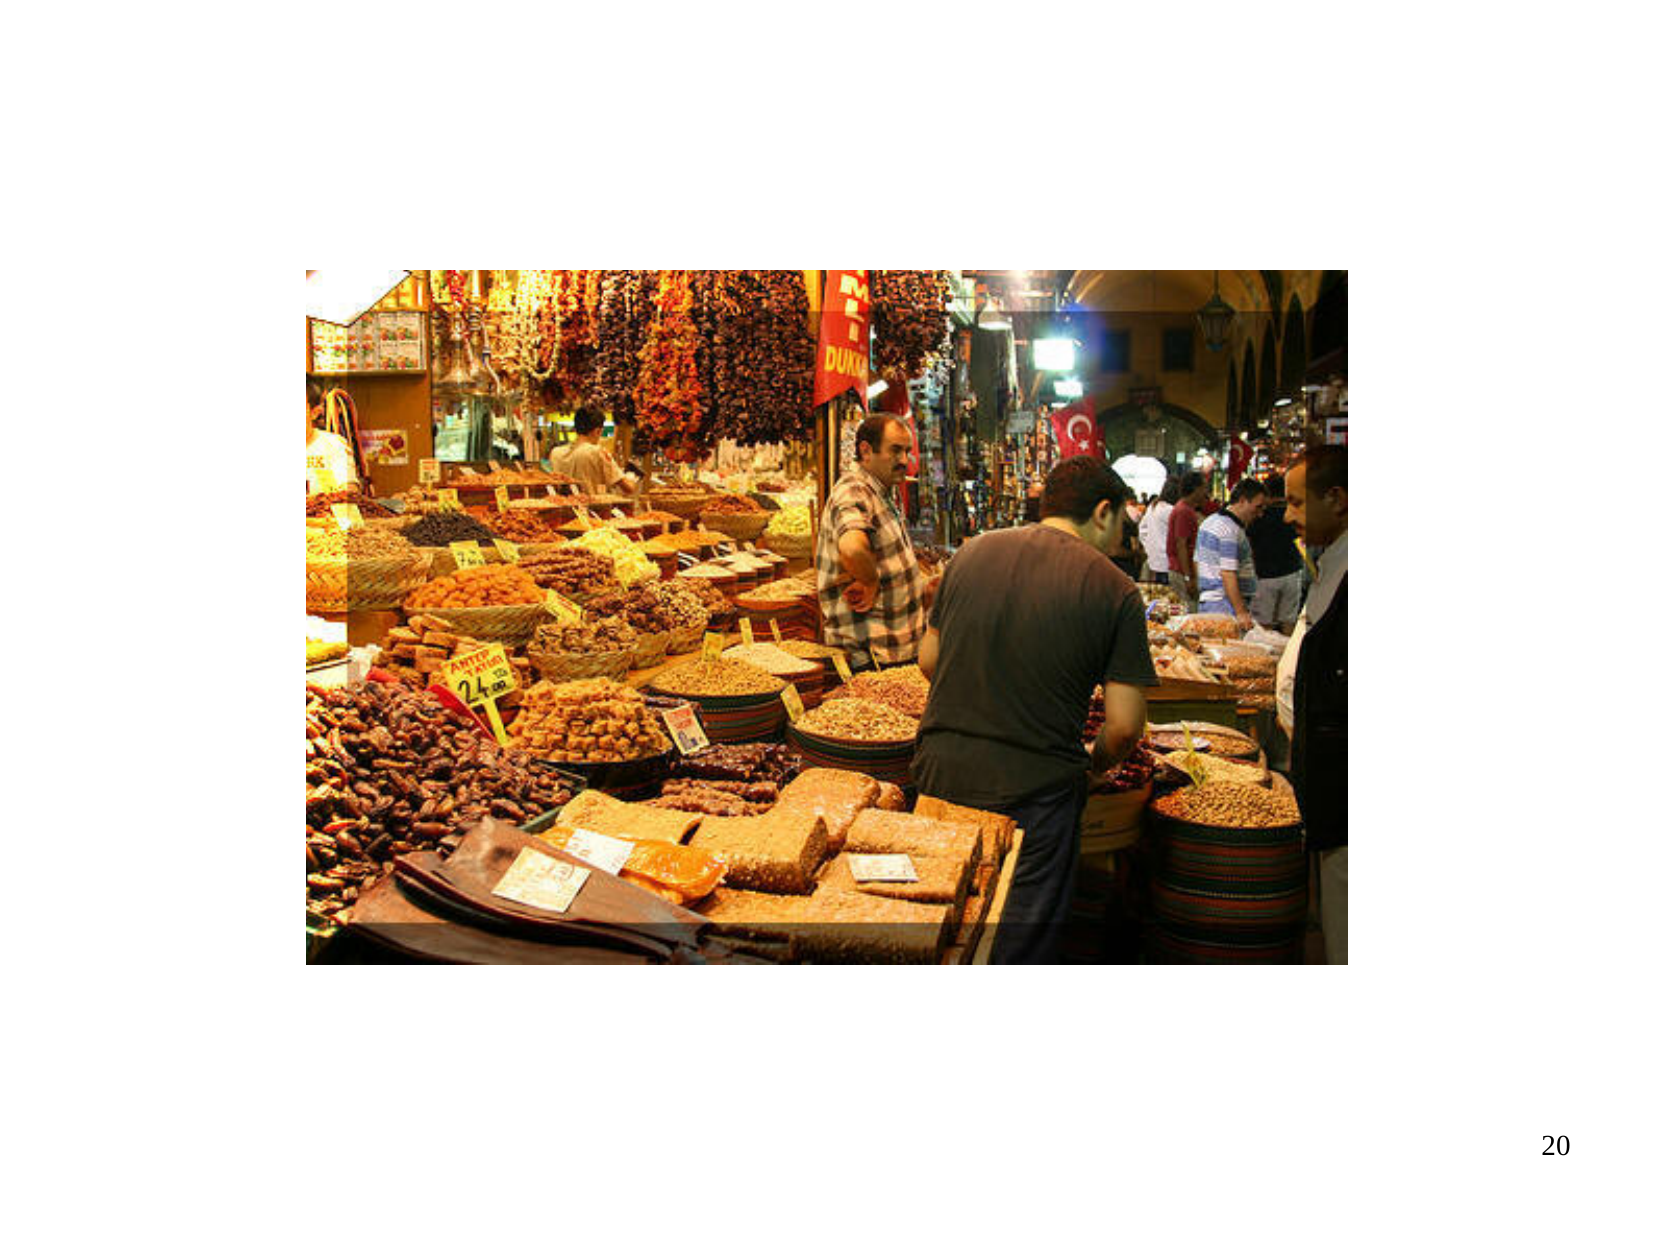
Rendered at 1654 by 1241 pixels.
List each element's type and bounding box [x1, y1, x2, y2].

picture [306, 270, 1348, 965]
